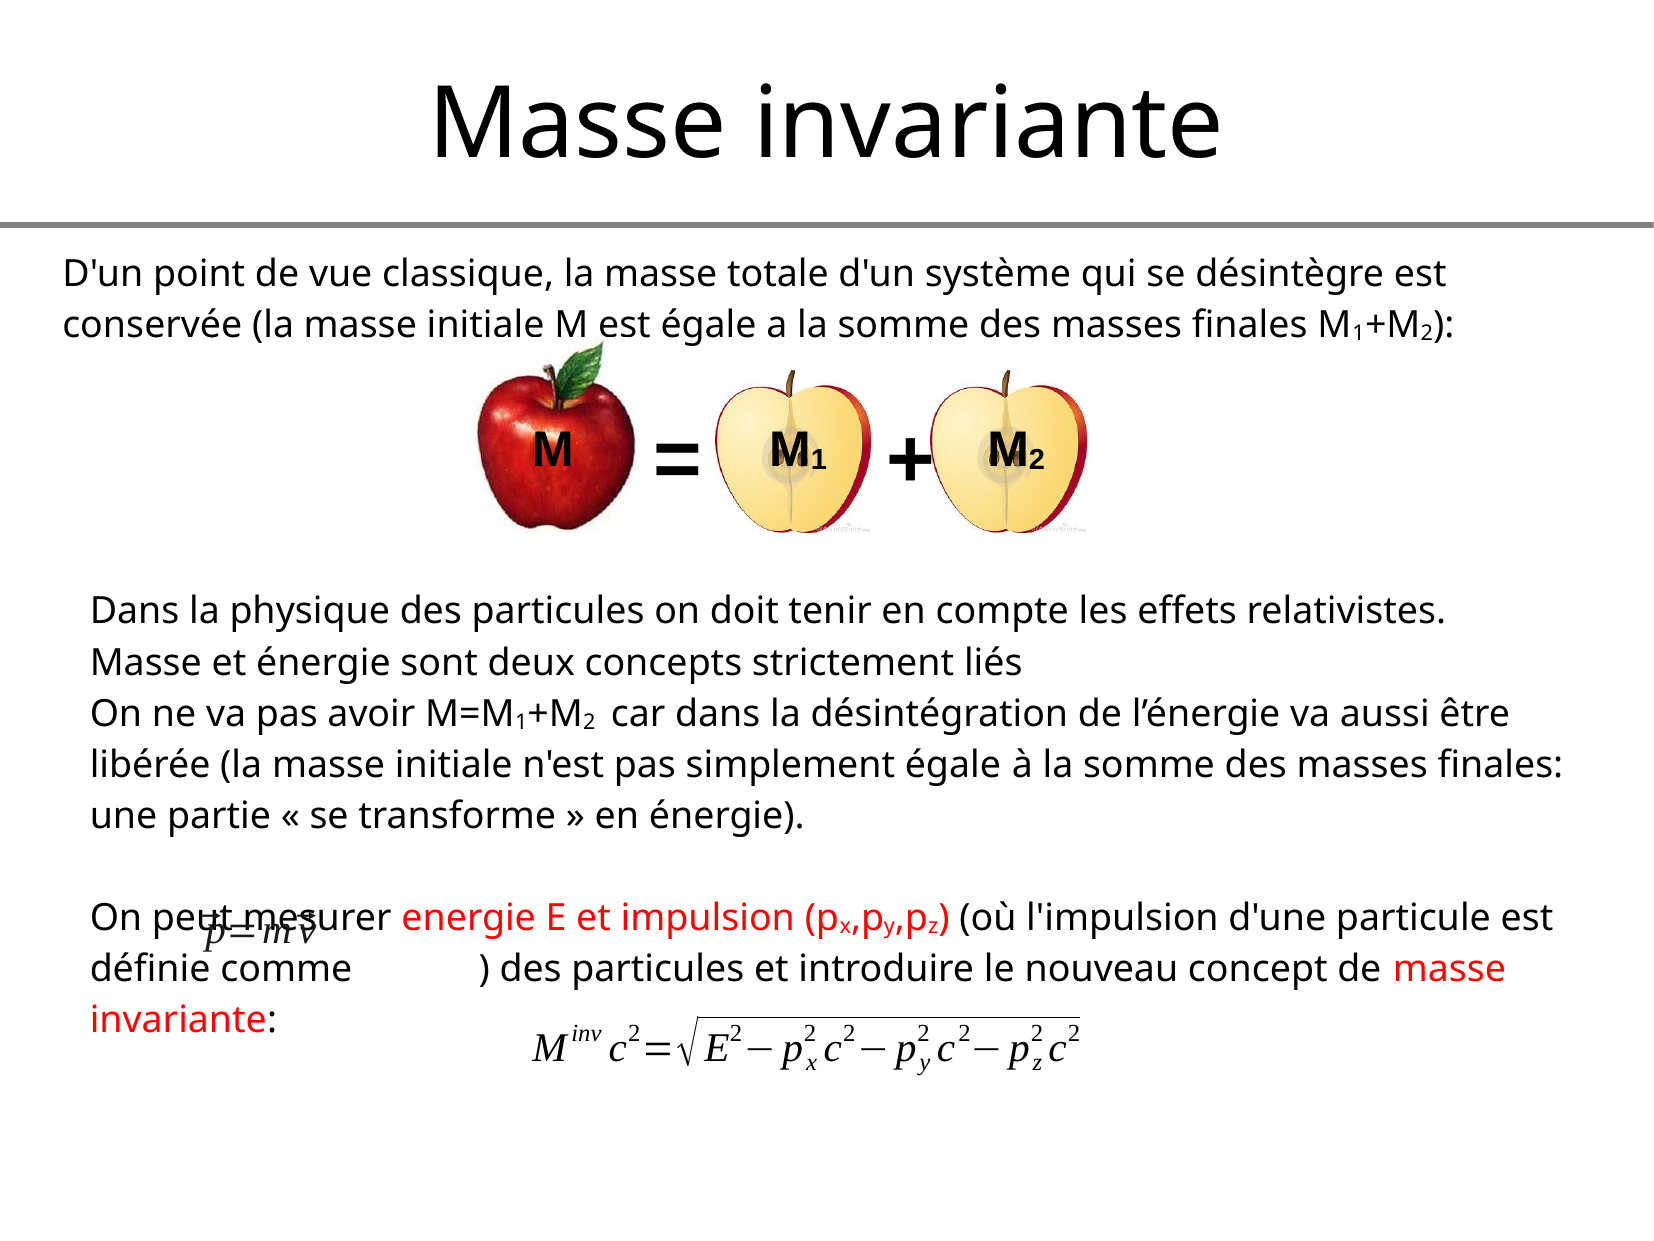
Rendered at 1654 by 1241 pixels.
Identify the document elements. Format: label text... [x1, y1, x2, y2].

text_box = [639, 404, 760, 513]
text_box Dans la physique des particules on doit tenir en compte les effets relativistes. Masse et énergie sont deux concepts strictement liés On ne va pas avoir M=M1+M2 car dans la désintégration de l’énergie va aussi être libérée (la masse initiale n'est pas simplement égale à la somme des masses finales: une partie « se transforme » en énergie). On peut mesurer energie E et impulsion (px,py,pz) (où l'impulsion d'une particule est définie comme ) des particules et introduire le nouveau concept de masse invariante: [Pour une particule d'impulsion nulle, c'est E=Mc2 !] C'est la masse invariante qui est conservée lors d'une désintégration [75, 576, 1607, 1220]
text_box M2 [972, 413, 1063, 504]
text_box Masse invariante [0, 43, 1654, 173]
picture [474, 337, 637, 533]
text_box + [871, 404, 992, 513]
picture [715, 370, 871, 533]
text_box M1 [754, 413, 845, 504]
chart [520, 1014, 1091, 1077]
chart [190, 908, 328, 954]
text_box D'un point de vue classique, la masse totale d'un système qui se désintègre est conservée (la masse initiale M est égale a la somme des masses finales M1+M2): [47, 239, 1589, 352]
text_box M [517, 413, 608, 504]
picture [930, 370, 1087, 533]
